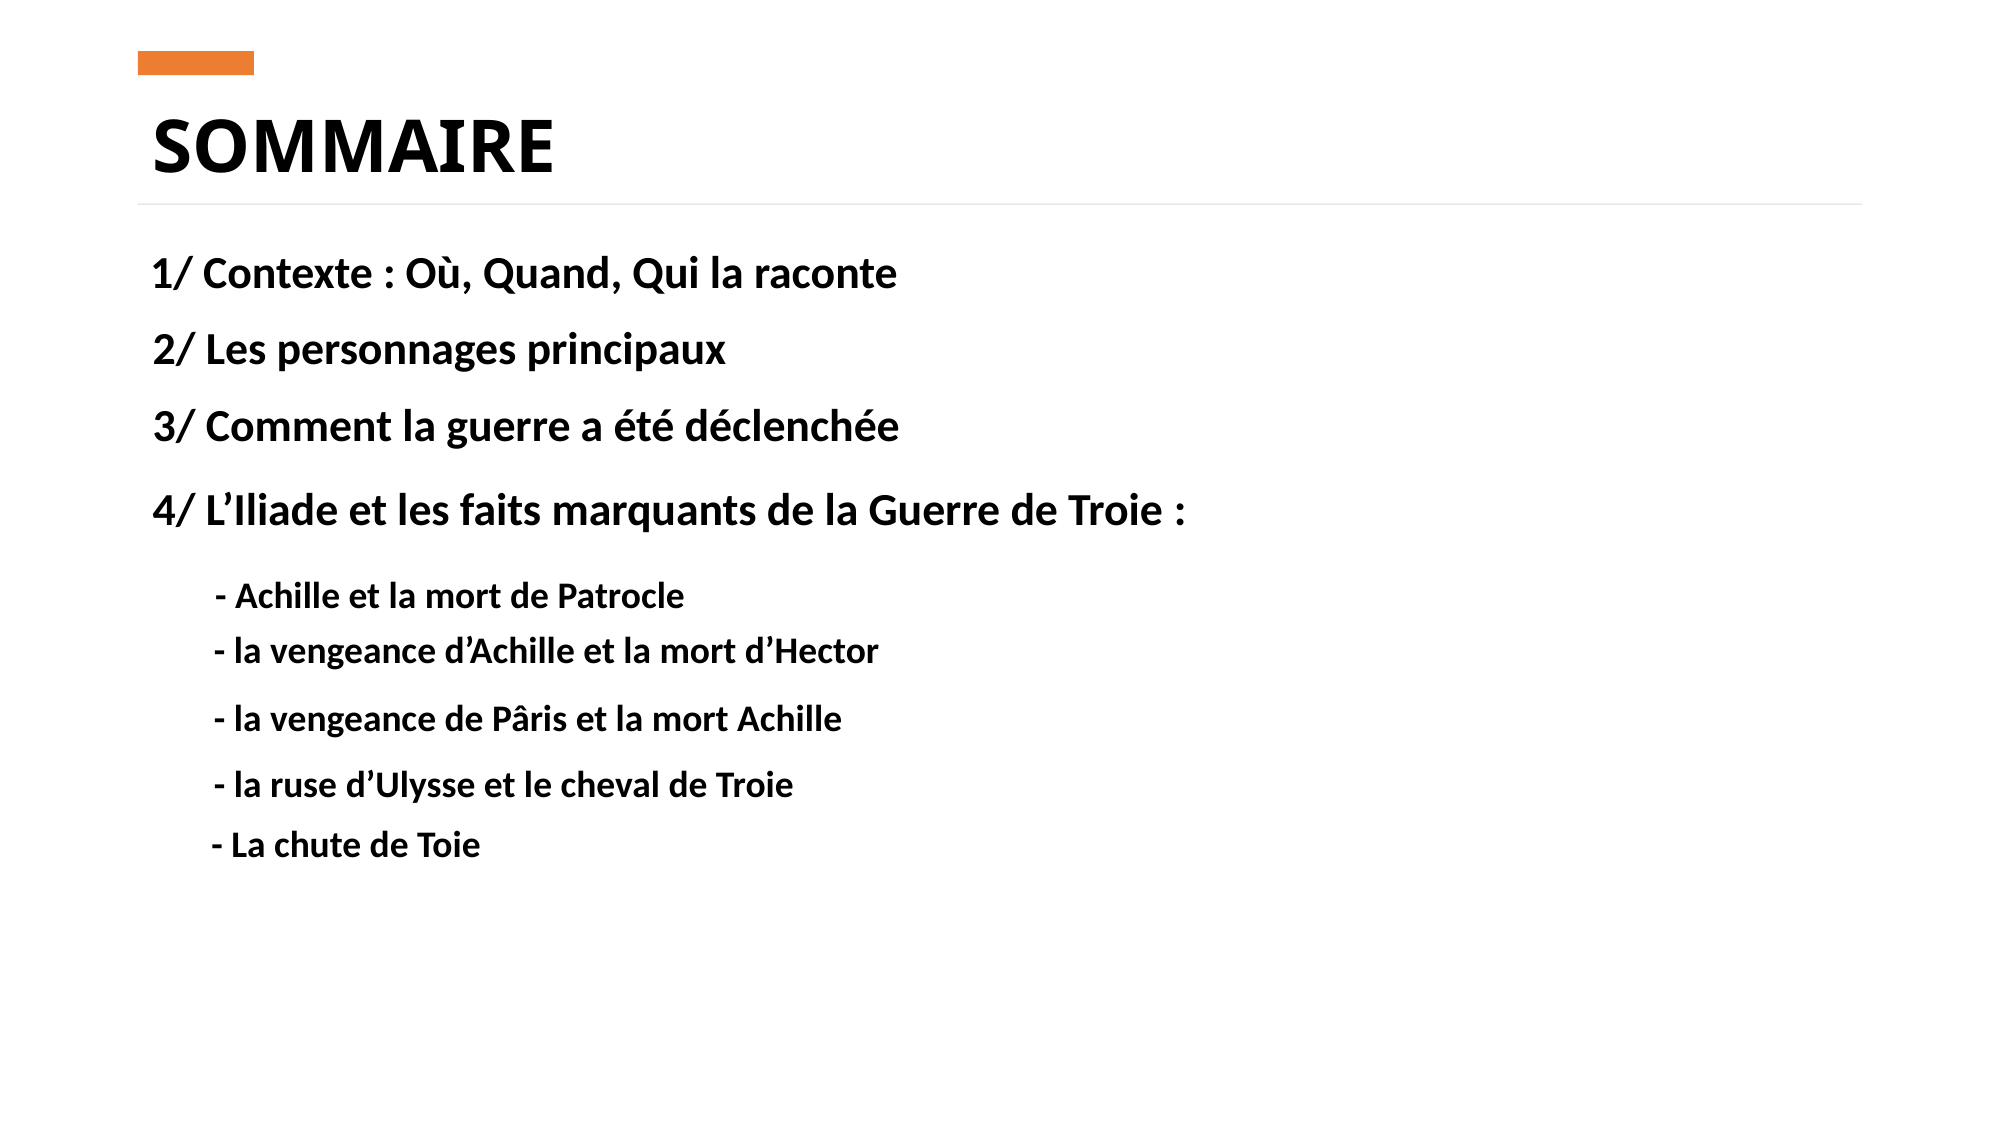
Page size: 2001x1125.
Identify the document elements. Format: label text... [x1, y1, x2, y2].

text_box - La chute de Toie [196, 822, 540, 928]
text_box [137, 51, 254, 76]
text_box - la ruse d’Ulysse et le cheval de Troie [199, 761, 1044, 867]
text_box 2/ Les personnages principaux [137, 300, 899, 377]
text_box - Achille et la mort de Patrocle [200, 553, 807, 625]
text_box - la vengeance de Pâris et la mort Achille [199, 695, 918, 761]
text_box 4/ L’Iliade et les faits marquants de la Guerre de Troie : [137, 461, 1477, 590]
text_box - la vengeance d’Achille et la mort d’Hector [199, 627, 943, 699]
text_box 1/ Contexte : Où, Quand, Qui la raconte [135, 224, 1120, 311]
text_box 3/ Comment la guerre a été déclenchée [137, 377, 1121, 461]
title SOMMAIRE [138, 85, 1862, 197]
